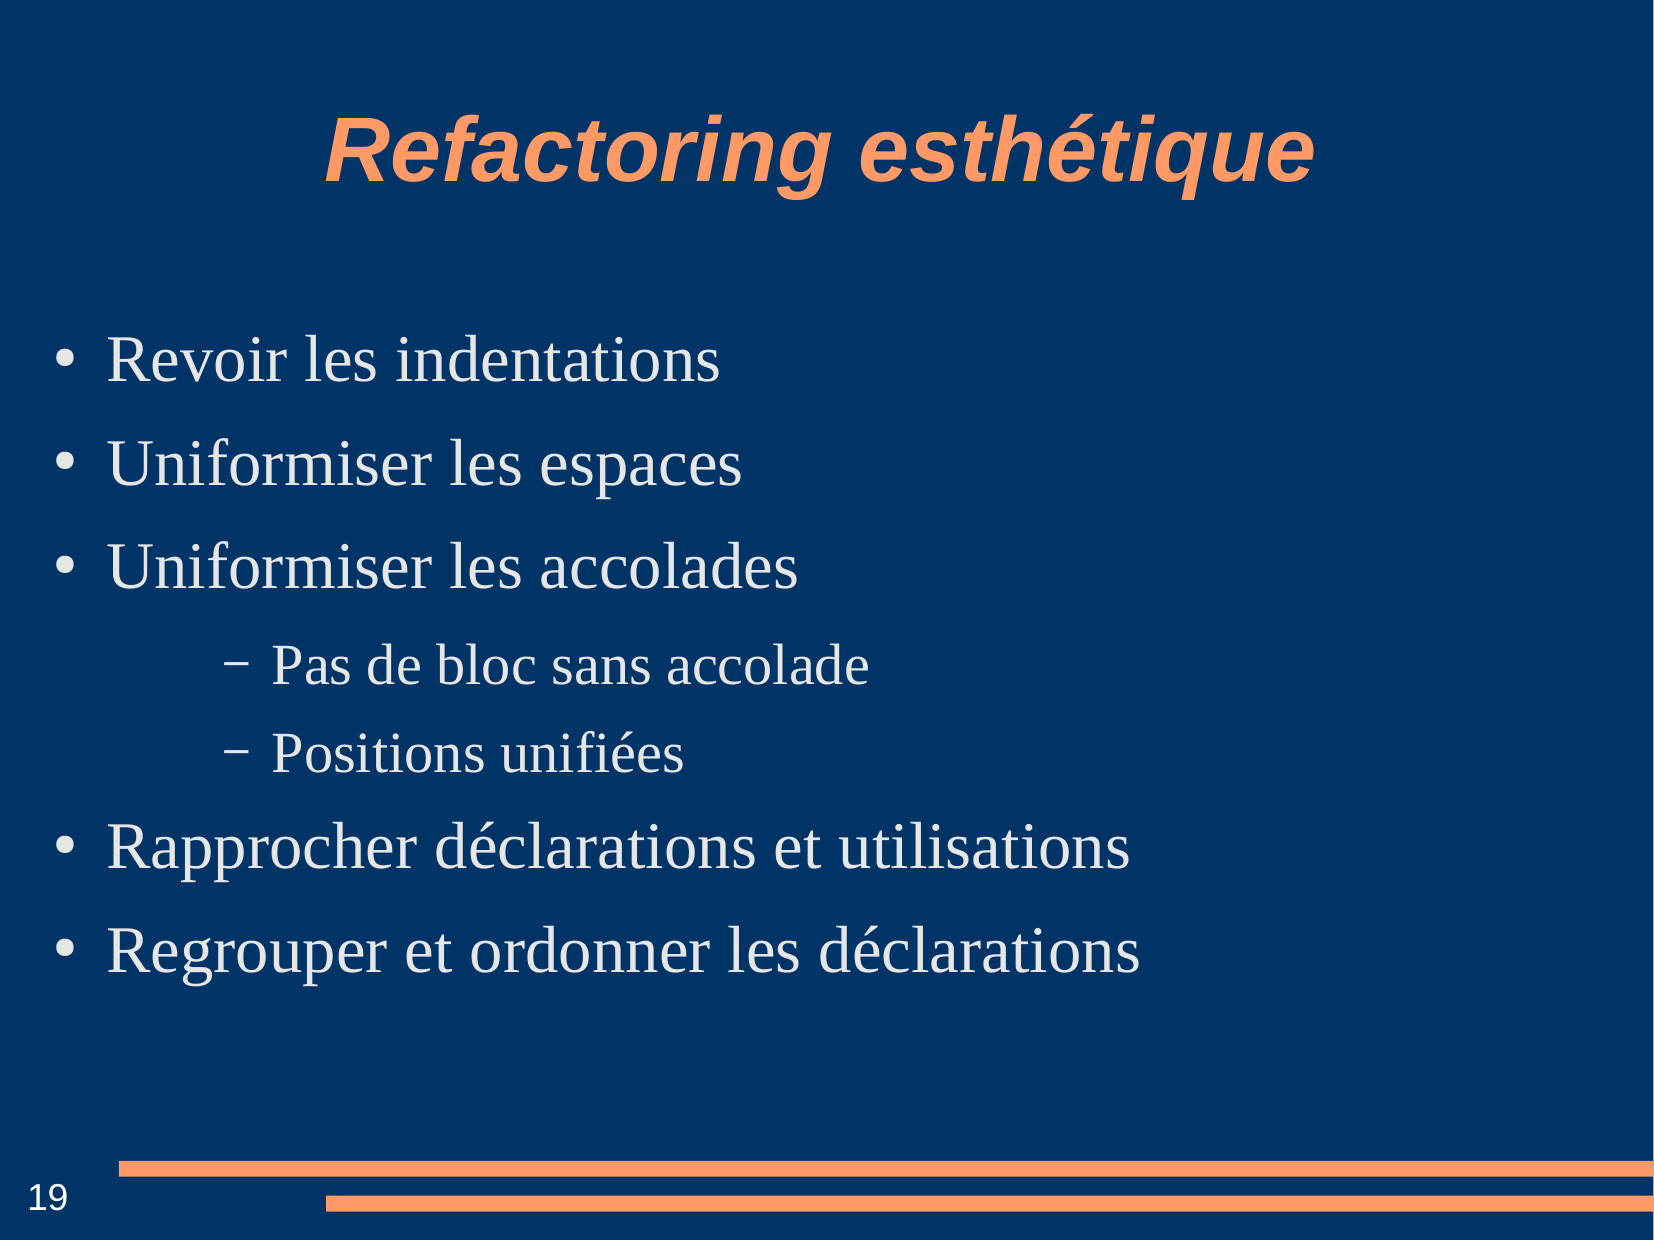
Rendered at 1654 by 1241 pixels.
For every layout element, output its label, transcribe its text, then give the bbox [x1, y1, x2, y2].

list Revoir les indentations Uniformiser les espaces Uniformiser les accolades Pas de bloc sans accolade Positions unifiées Rapprocher déclarations et utilisations Regrouper et ordonner les déclarations [35, 322, 1607, 1099]
title Refactoring esthétique [35, 46, 1607, 254]
